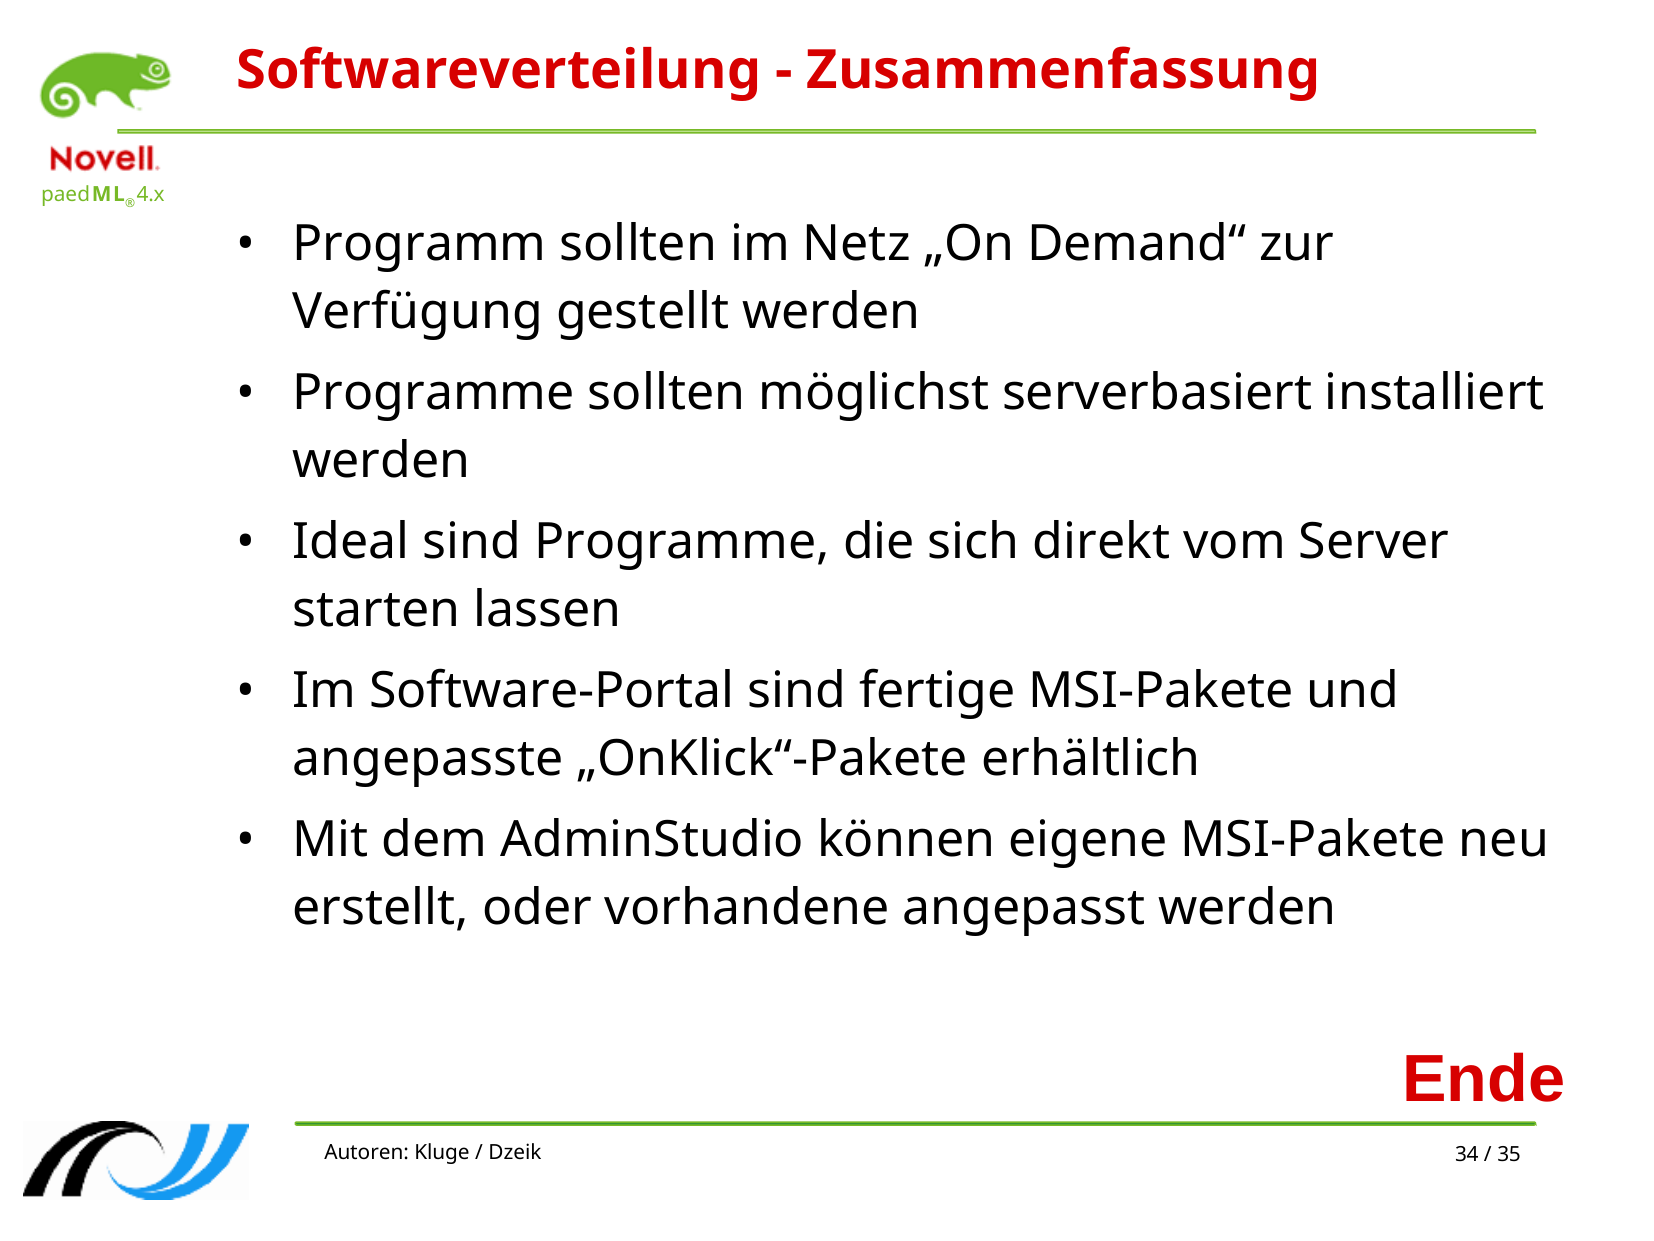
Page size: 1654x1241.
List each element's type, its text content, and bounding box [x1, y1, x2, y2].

list Programm sollten im Netz „On Demand“ zur Verfügung gestellt werden Programme sollten möglichst serverbasiert installiert werden Ideal sind Programme, die sich direkt vom Server starten lassen Im Software-Portal sind fertige MSI-Pakete und angepasste „OnKlick“-Pakete erhältlich Mit dem AdminStudio können eigene MSI-Pakete neu erstellt, oder vorhandene angepasst werden [236, 206, 1565, 994]
picture [23, 1121, 249, 1200]
picture [26, 35, 184, 193]
text_box Ende [1387, 1033, 1625, 1123]
title Softwareverteilung - Zusammenfassung [236, 17, 1536, 119]
